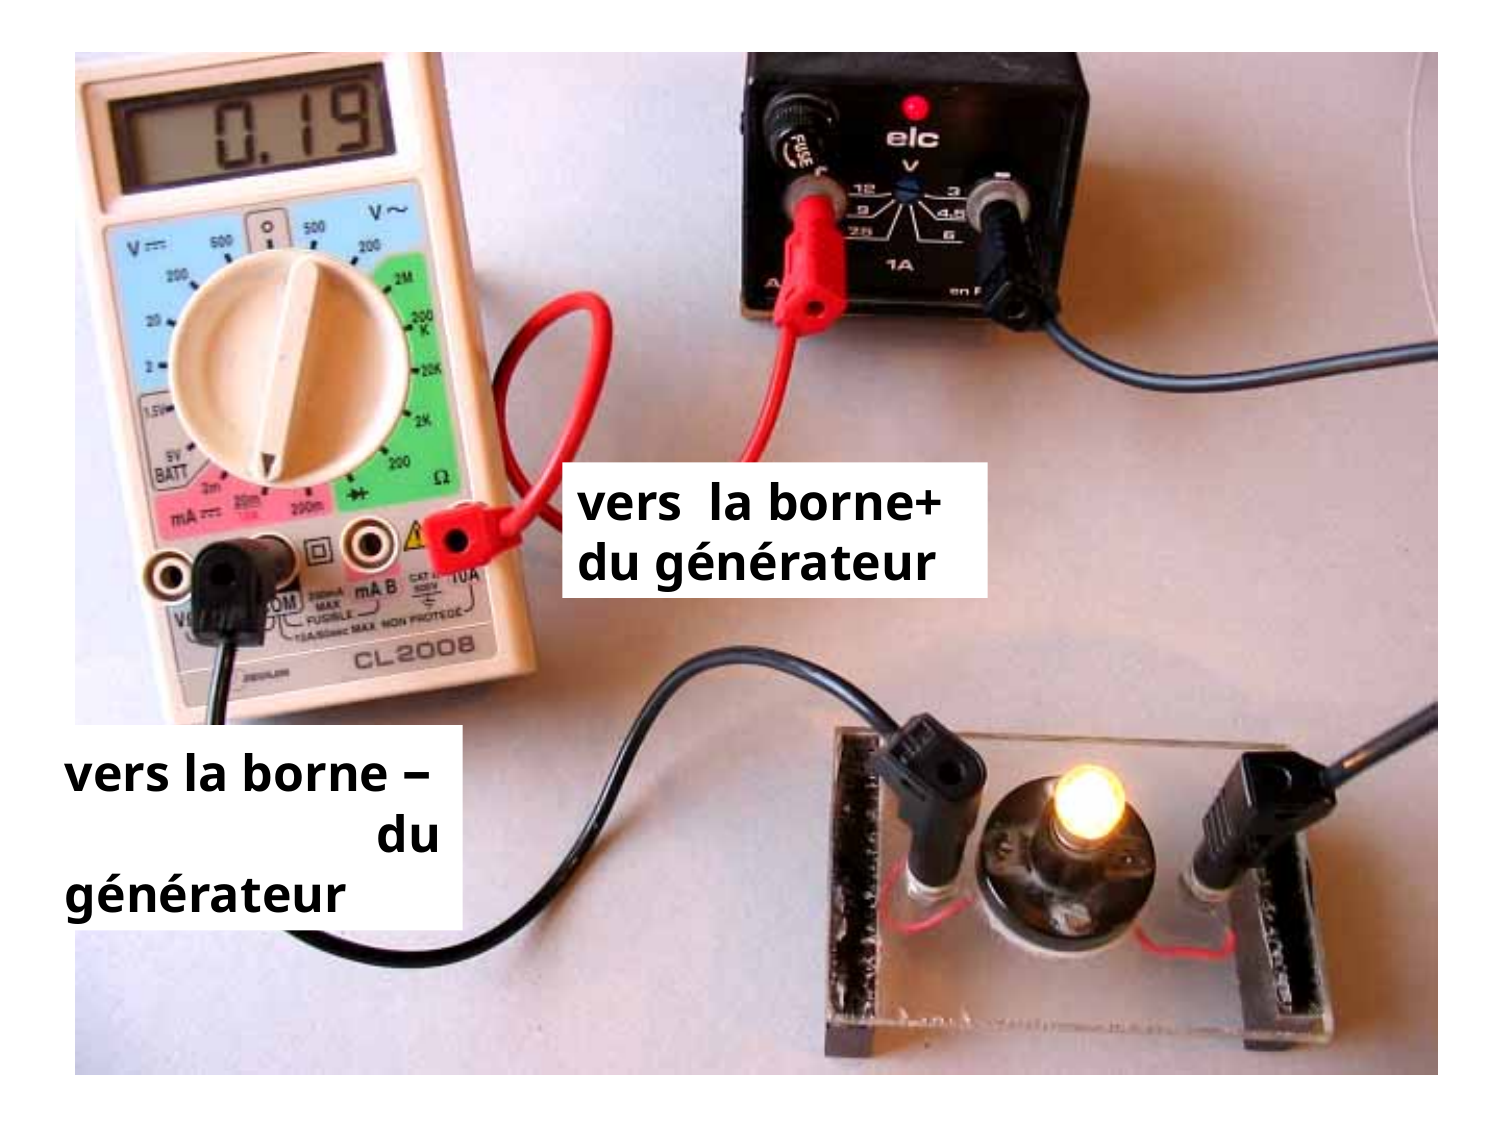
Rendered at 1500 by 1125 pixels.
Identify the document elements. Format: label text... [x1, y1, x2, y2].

picture [75, 52, 1438, 1075]
text_box vers la borne+ du générateur [562, 462, 988, 598]
text_box vers la borne – du générateur [49, 725, 463, 931]
